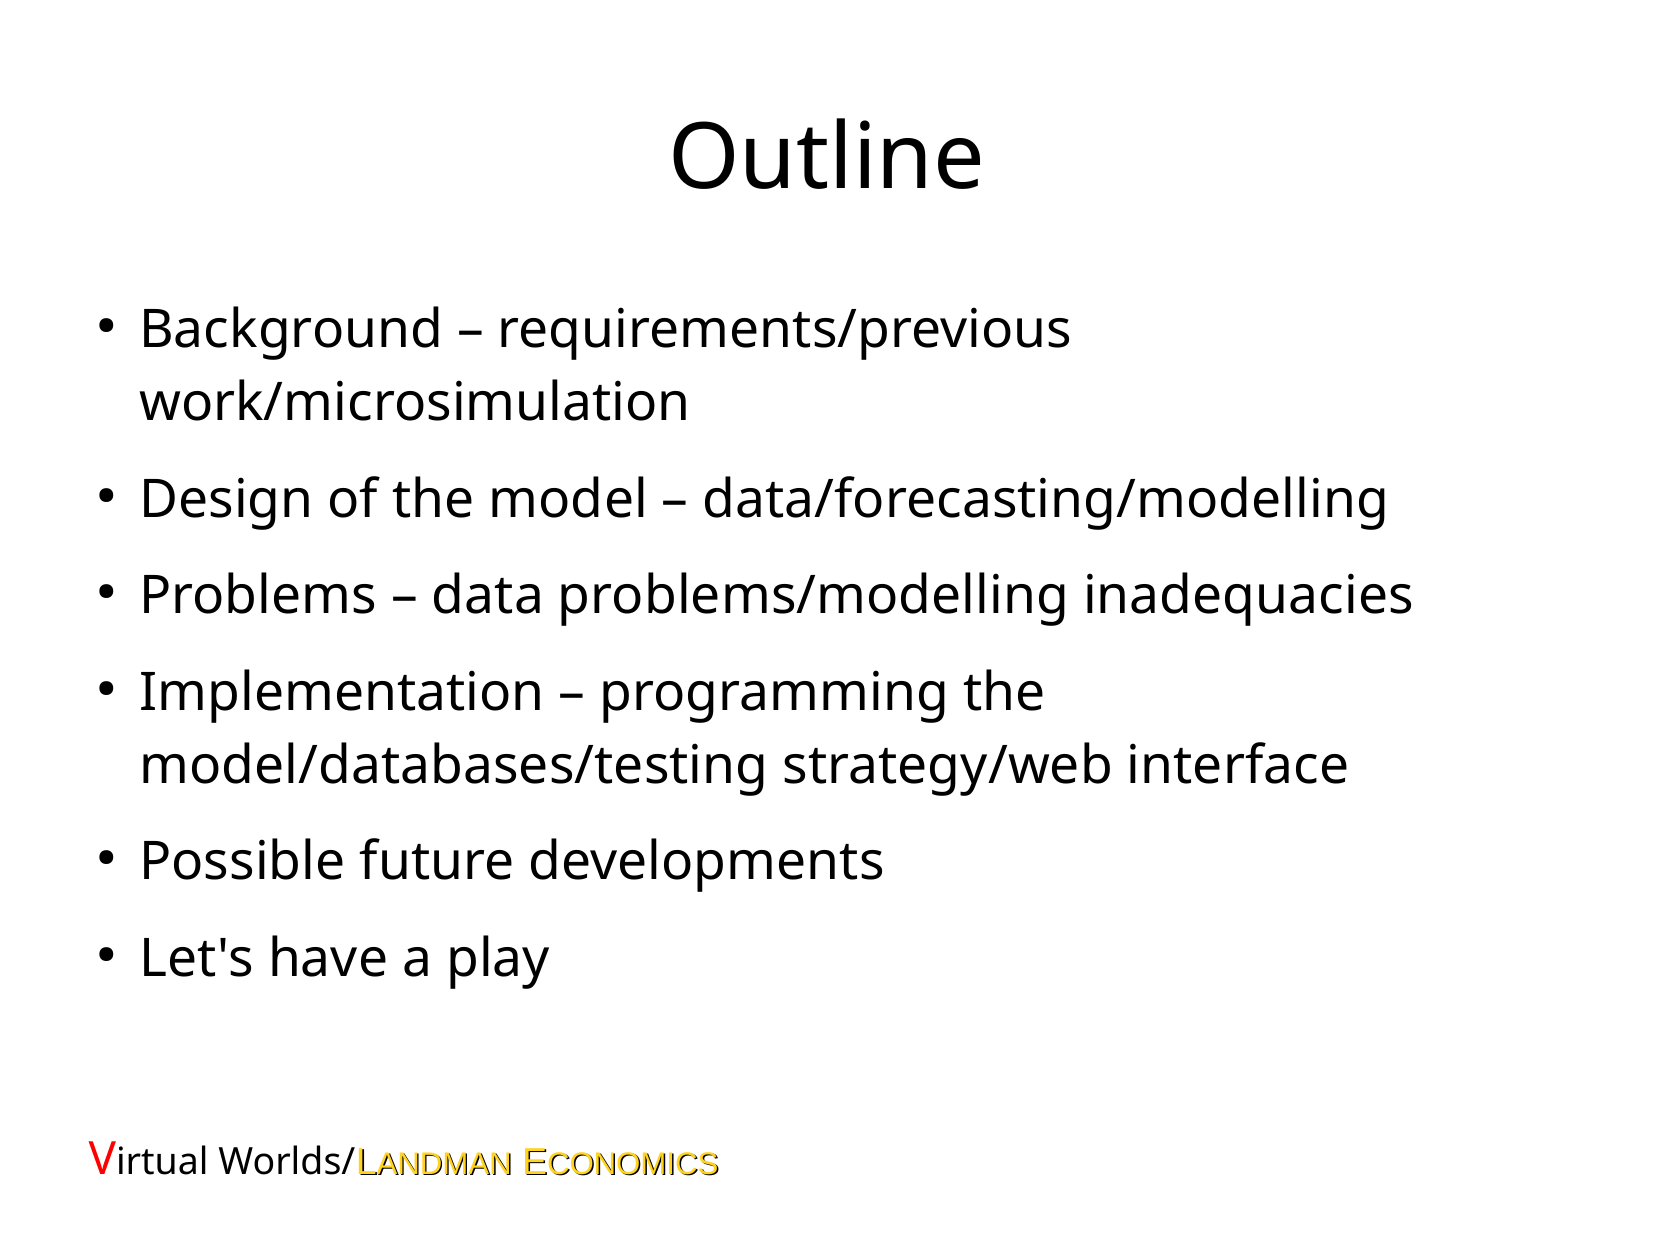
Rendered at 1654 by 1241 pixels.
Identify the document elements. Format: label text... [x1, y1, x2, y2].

list Background – requirements/previous work/microsimulation Design of the model – data/forecasting/modelling Problems – data problems/modelling inadequacies Implementation – programming the model/databases/testing strategy/web interface Possible future developments Let's have a play [82, 290, 1571, 1010]
title Outline [82, 49, 1571, 257]
